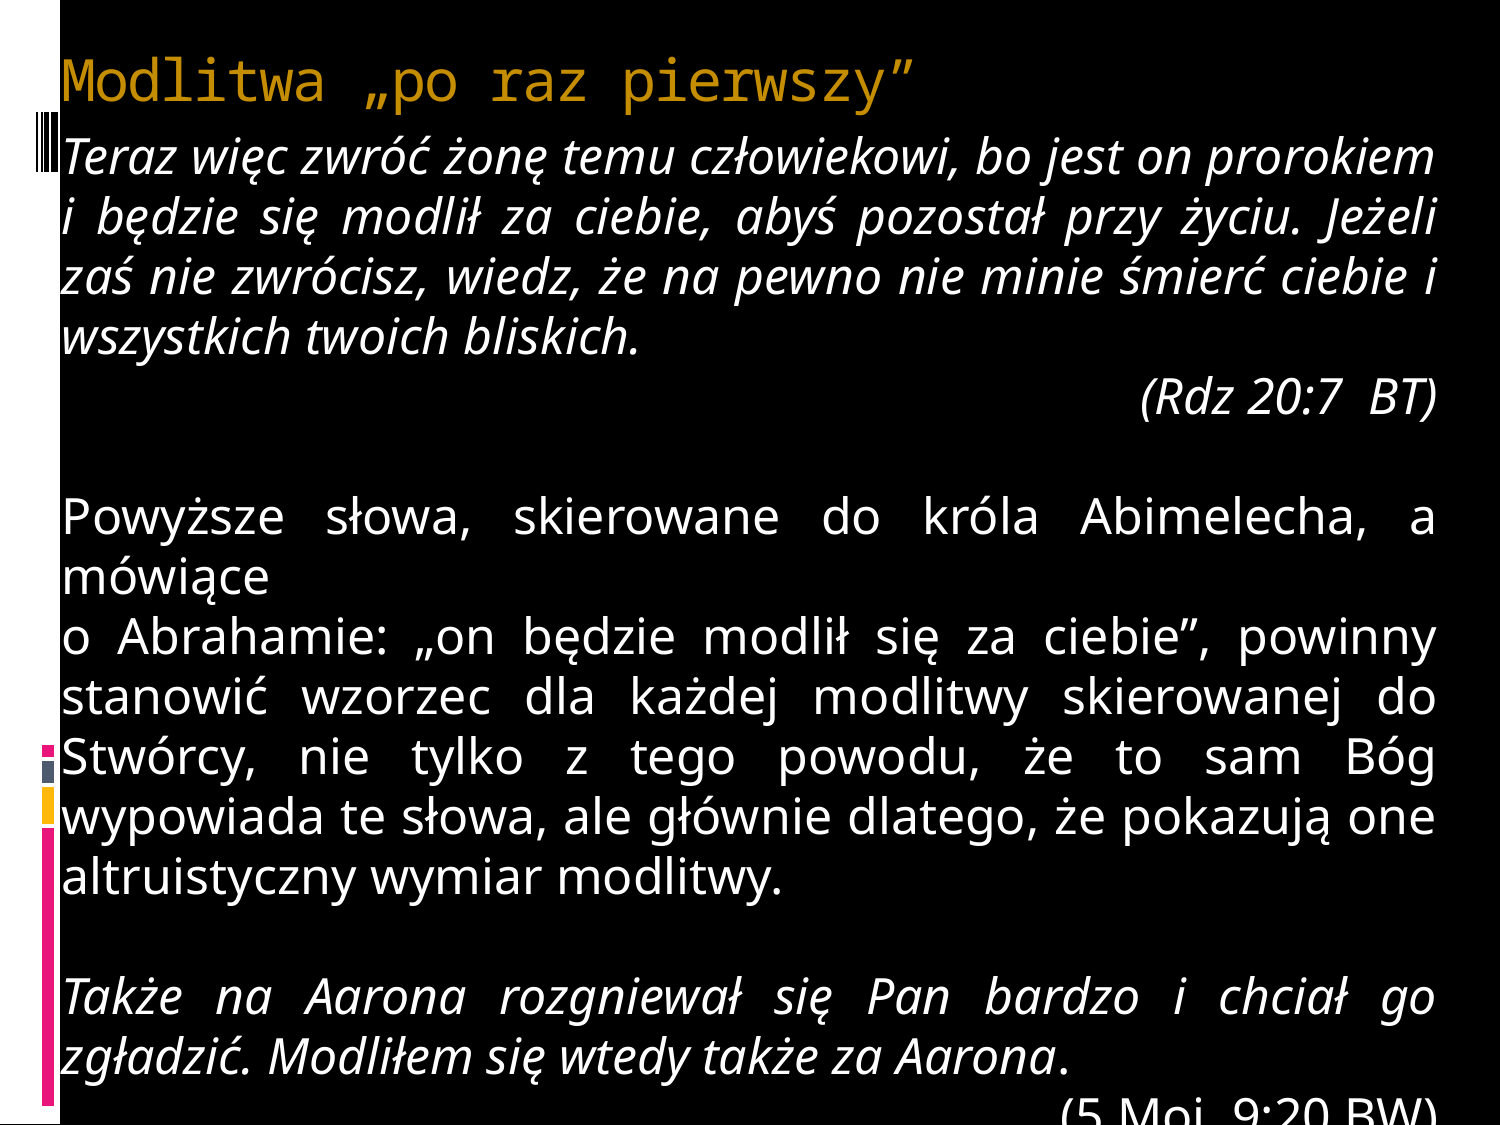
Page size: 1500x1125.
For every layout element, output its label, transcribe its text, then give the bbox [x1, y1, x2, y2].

title Modlitwa „po raz pierwszy” [46, 35, 1442, 117]
text_box Teraz więc zwróć żonę temu człowiekowi, bo jest on prorokiem i będzie się modlił za ciebie, abyś pozostał przy życiu. Jeżeli zaś nie zwrócisz, wiedz, że na pewno nie minie śmierć ciebie i wszystkich twoich bliskich. (Rdz 20:7 BT) Powyższe słowa, skierowane do króla Abimelecha, a mówiące o Abrahamie: „on będzie modlił się za ciebie”, powinny stanowić wzorzec dla każdej modlitwy skierowanej do Stwórcy, nie tylko z tego powodu, że to sam Bóg wypowiada te słowa, ale głównie dlatego, że pokazują one altruistyczny wymiar modlitwy. Także na Aarona rozgniewał się Pan bardzo i chciał go zgładzić. Modliłem się wtedy także za Aarona. (5 Moj. 9:20 BW) [46, 117, 1454, 1067]
